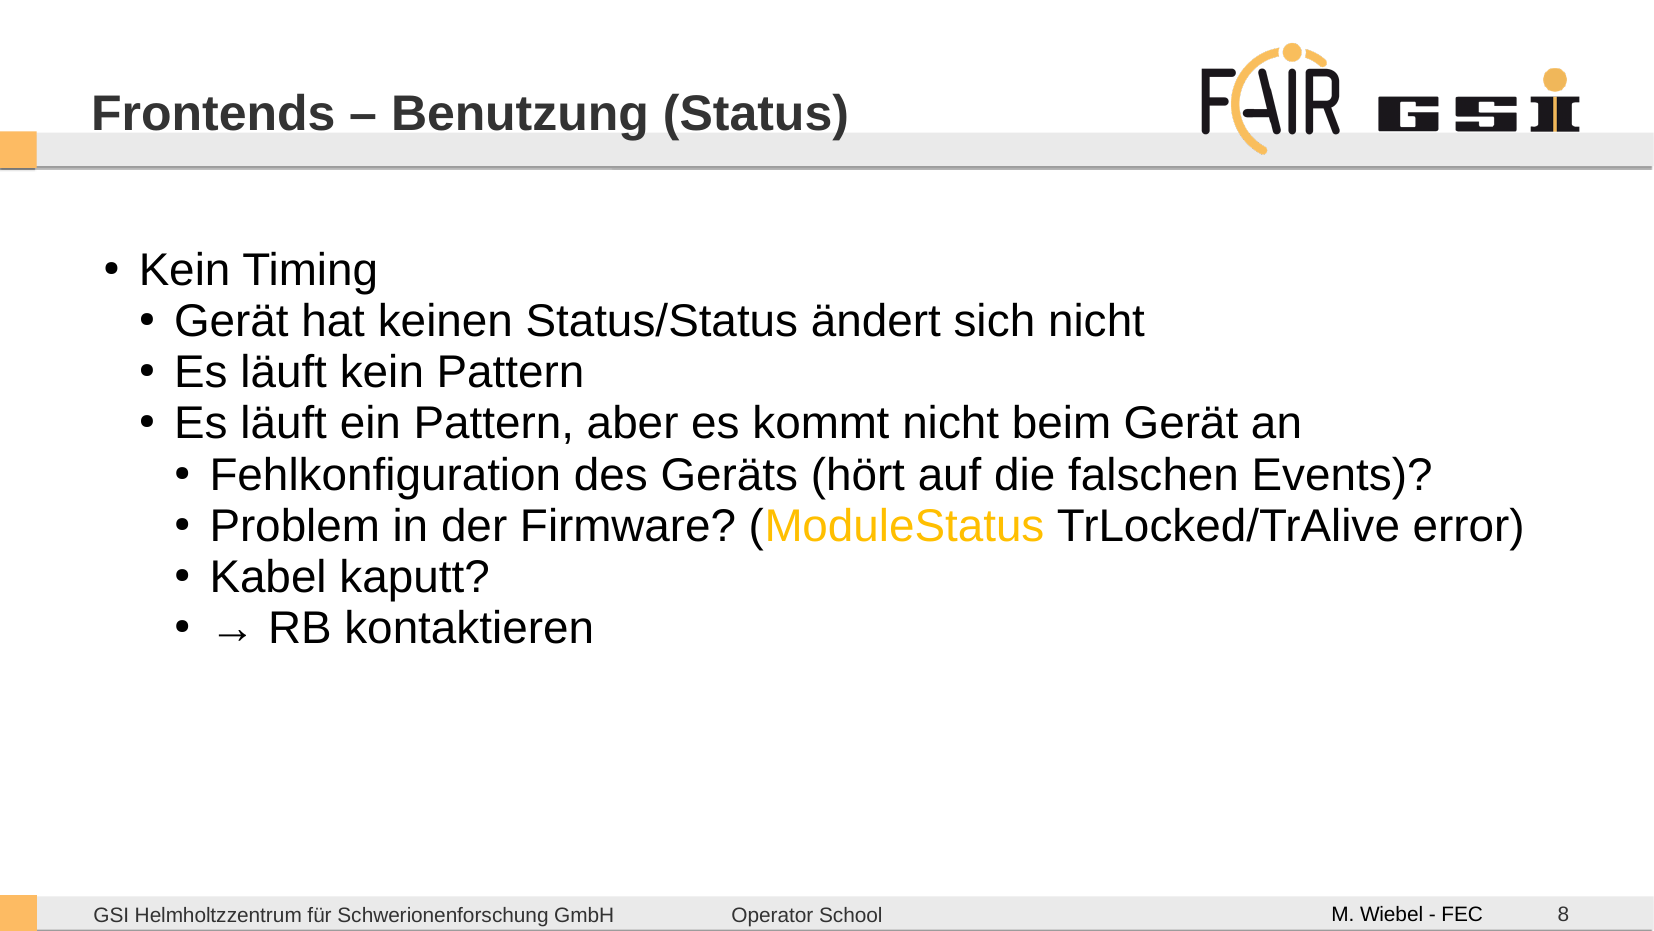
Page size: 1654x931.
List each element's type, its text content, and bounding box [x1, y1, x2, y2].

title Frontends – Benutzung (Status) [76, 41, 1288, 149]
picture [1200, 40, 1341, 157]
picture [1376, 65, 1581, 132]
text_box Kein Timing Gerät hat keinen Status/Status ändert sich nicht Es läuft kein Pattern Es läuft ein Pattern, aber es kommt nicht beim Gerät an Fehlkonfiguration des Geräts (hört auf die falschen Events)? Problem in der Firmware? (ModuleStatus TrLocked/TrAlive error) Kabel kaputt? → RB kontaktieren [88, 236, 1565, 827]
